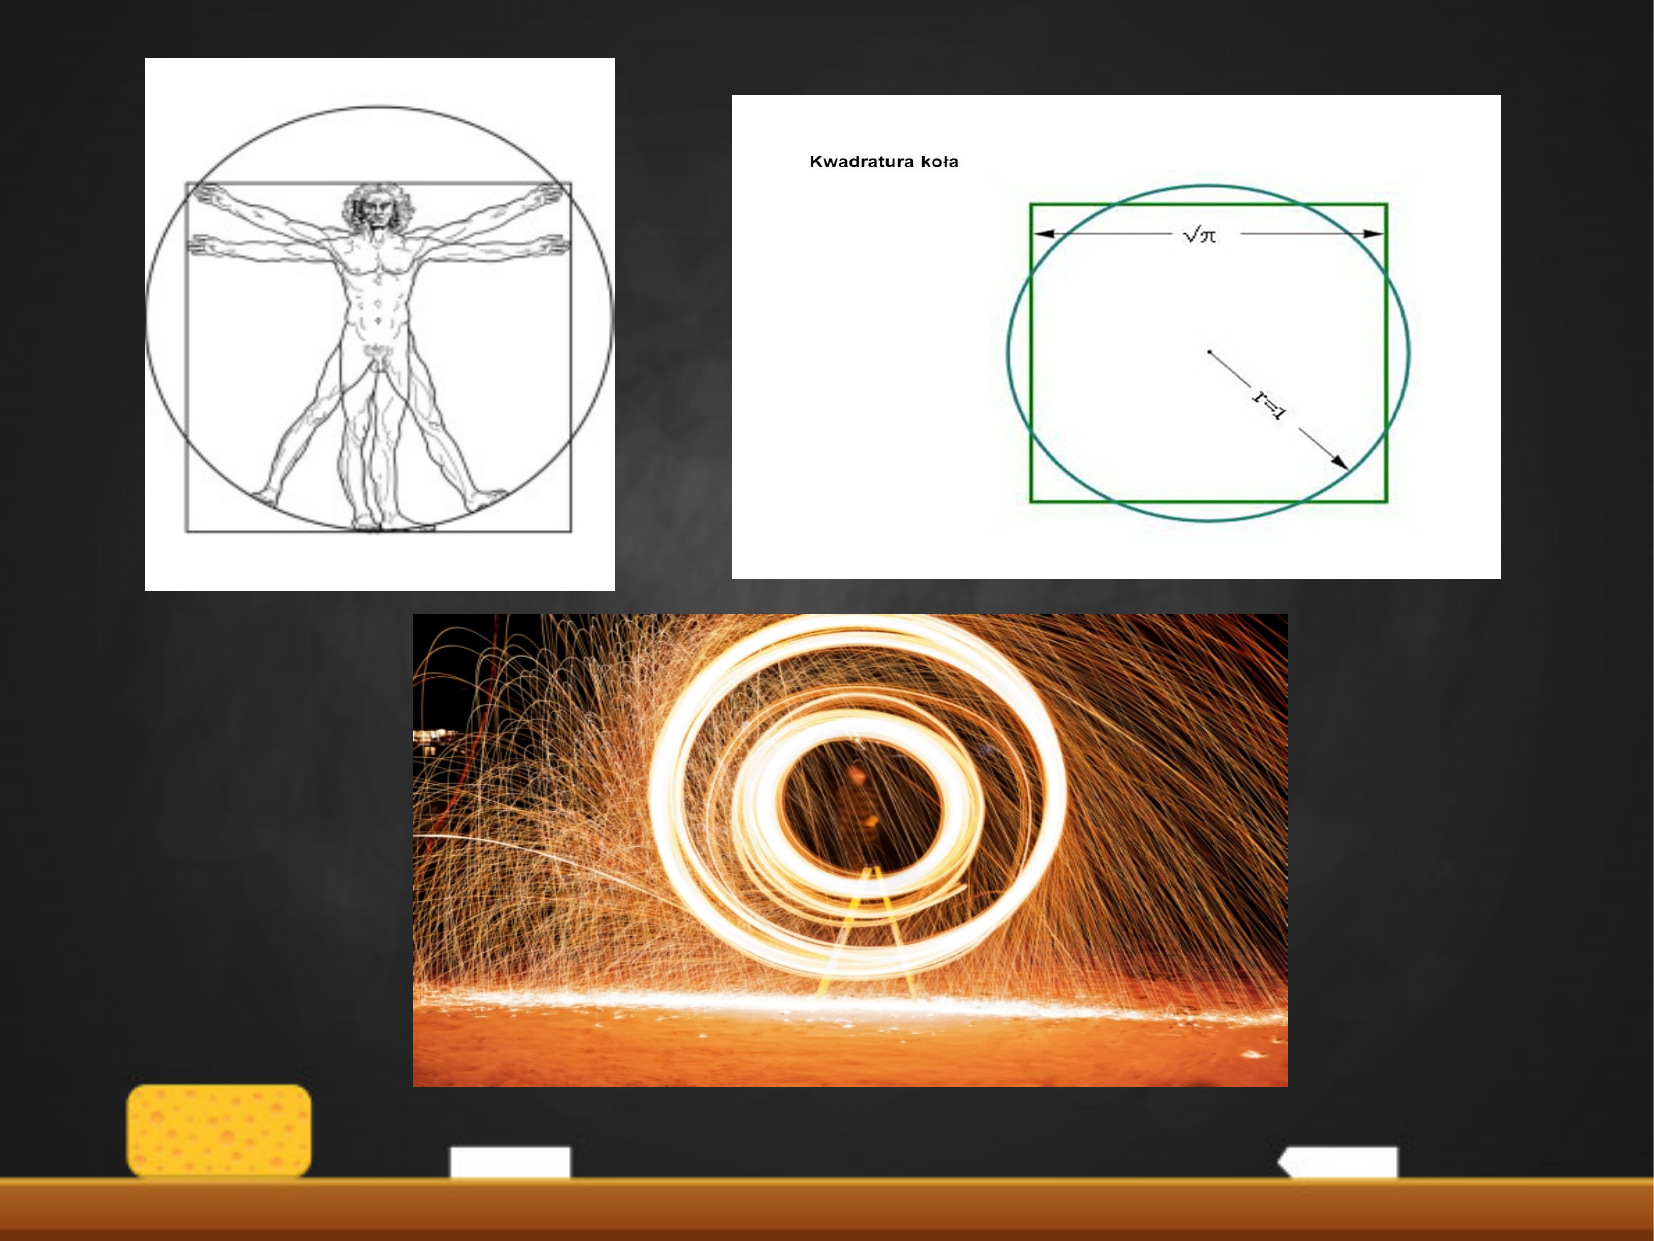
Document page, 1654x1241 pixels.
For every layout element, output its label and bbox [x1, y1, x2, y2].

picture [145, 59, 615, 591]
picture [413, 614, 1288, 1087]
picture [732, 95, 1501, 579]
